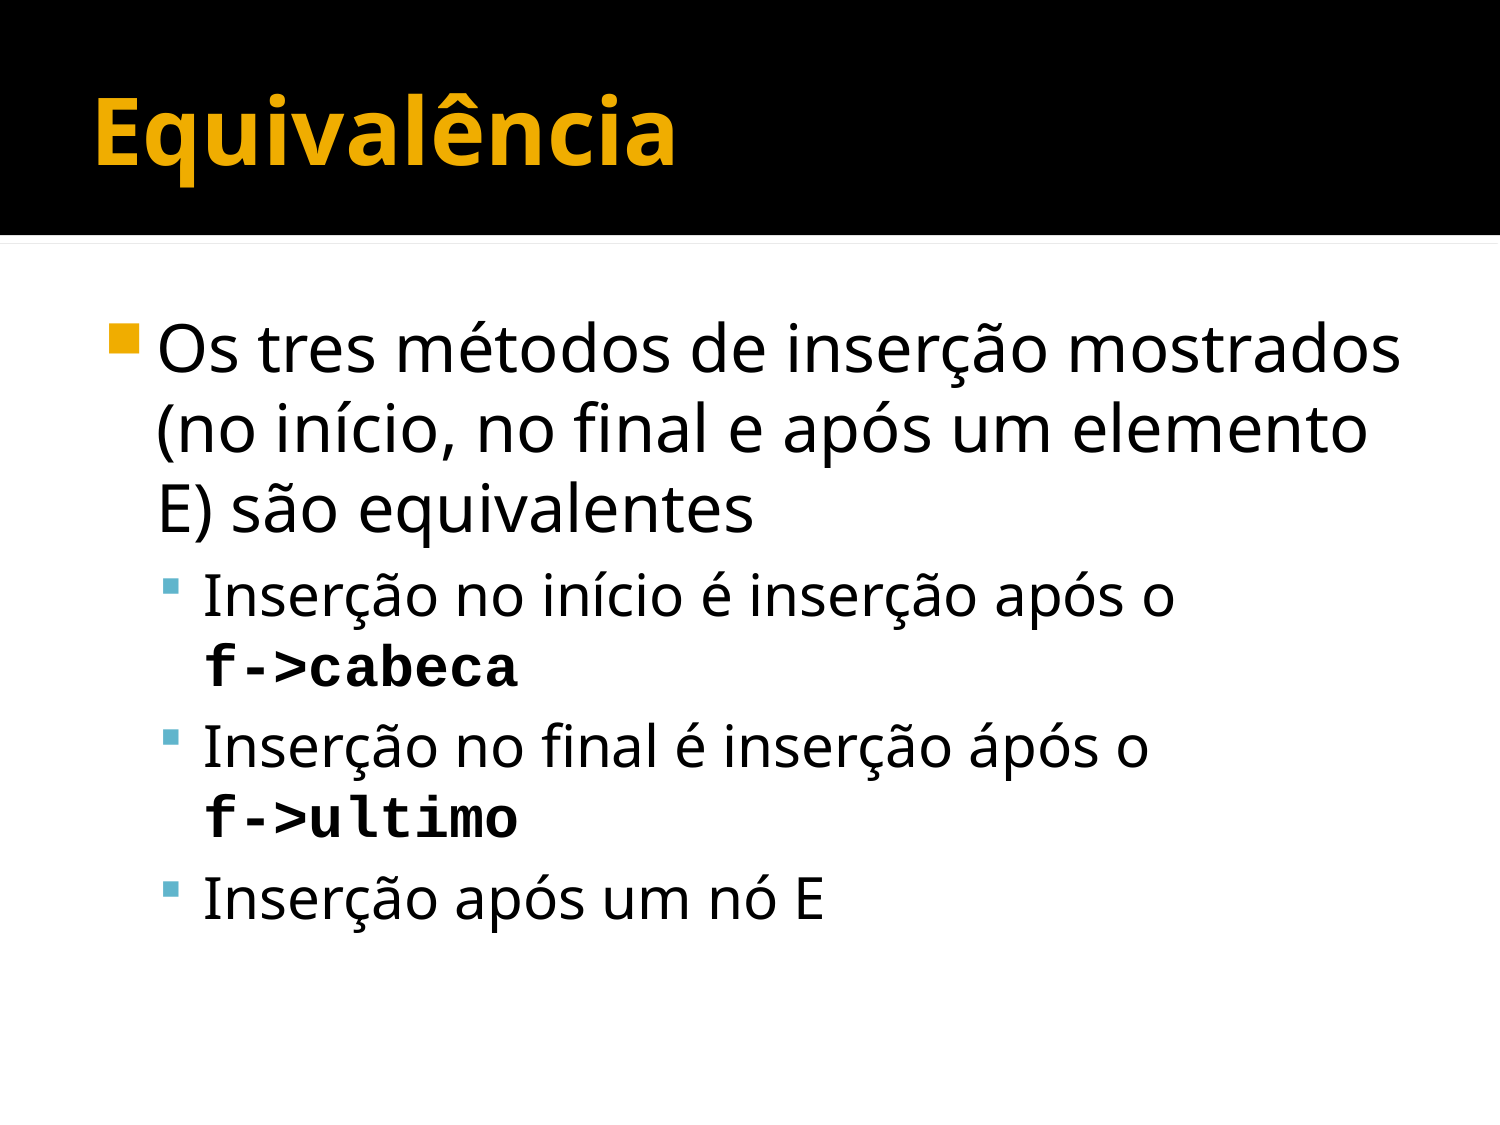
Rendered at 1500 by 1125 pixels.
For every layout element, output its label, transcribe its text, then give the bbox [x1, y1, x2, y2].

title Equivalência [75, 25, 1425, 231]
list Os tres métodos de inserção mostrados (no início, no final e após um elemento E) são equivalentes Inserção no início é inserção após o f->cabeca Inserção no final é inserção ápós o f->ultimo Inserção após um nó E [75, 291, 1425, 1050]
